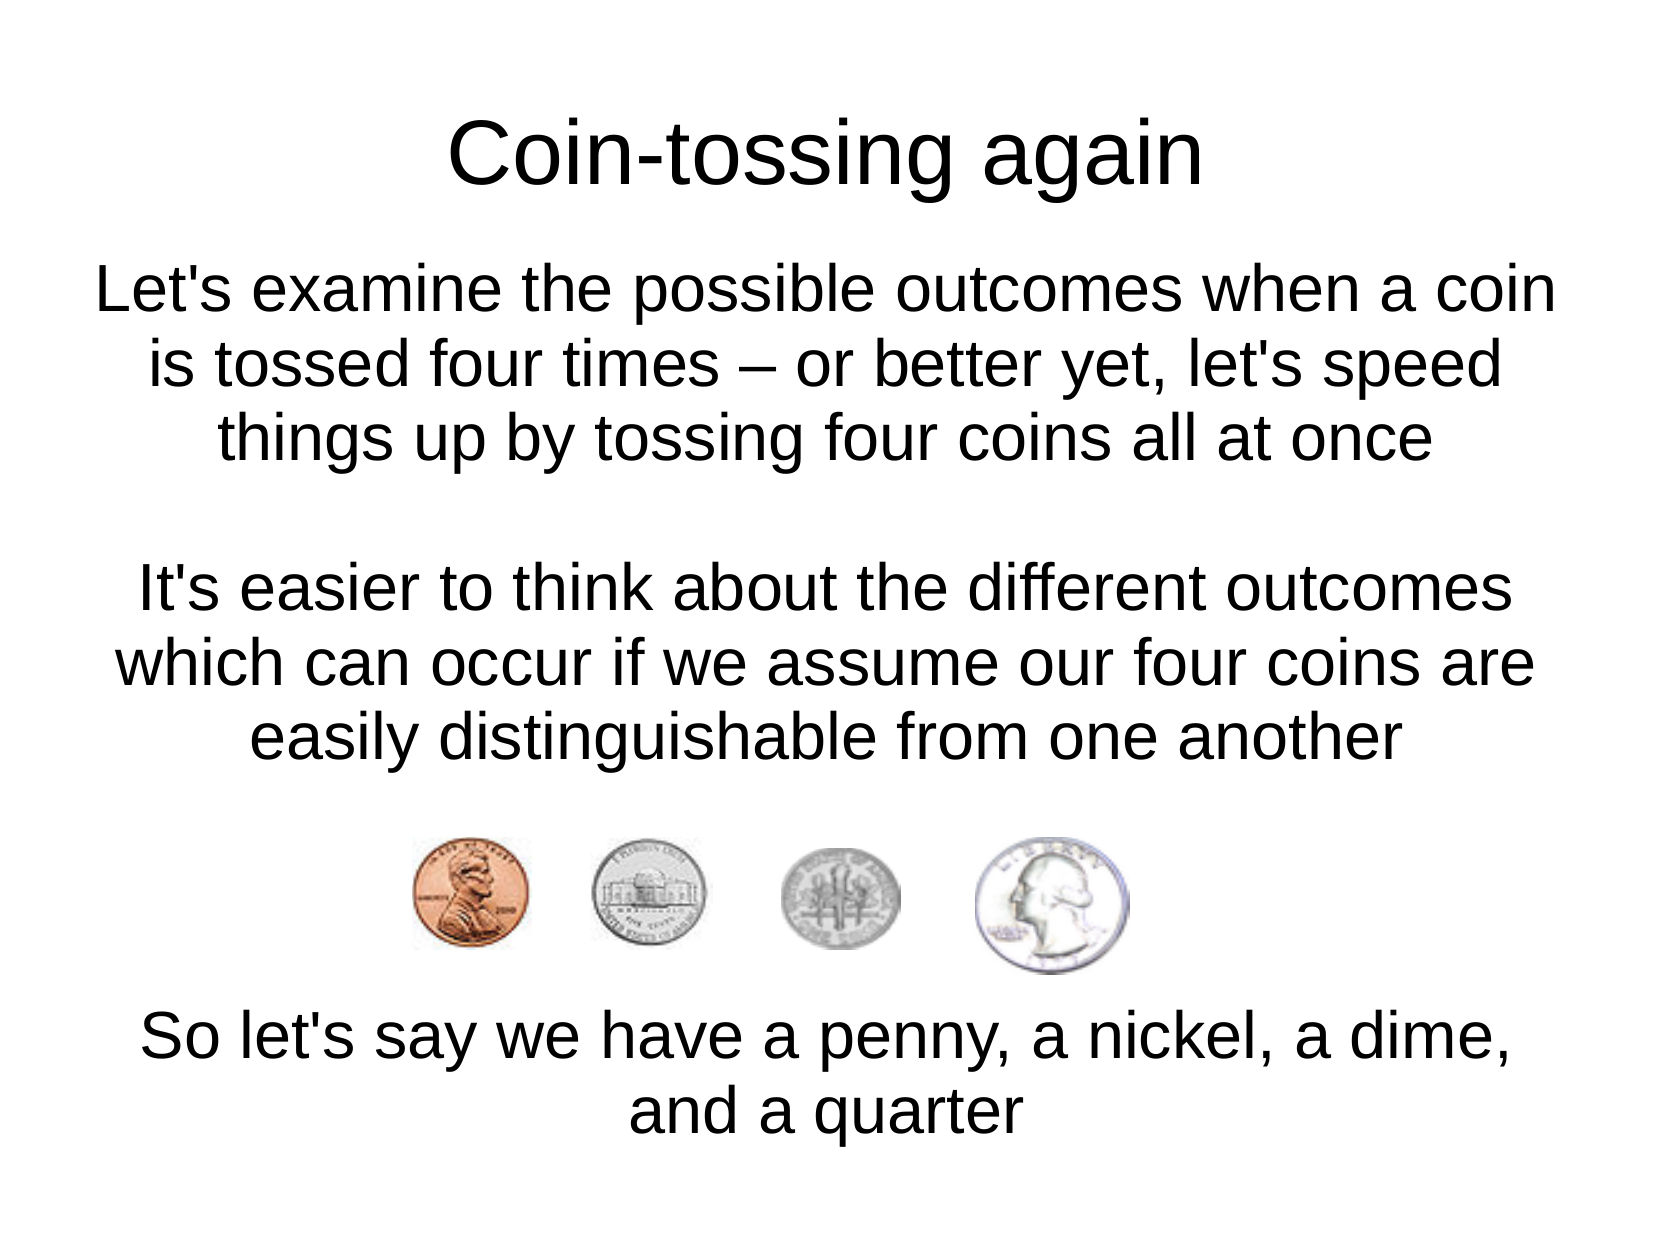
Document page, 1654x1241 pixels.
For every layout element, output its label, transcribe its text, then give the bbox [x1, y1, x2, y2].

subtitle Let's examine the possible outcomes when a coin is tossed four times – or better yet, let's speed things up by tossing four coins all at once It's easier to think about the different outcomes which can occur if we assume our four coins are easily distinguishable from one another So let's say we have a penny, a nickel, a dime, and a quarter [82, 250, 1571, 1149]
picture [590, 837, 713, 950]
title Coin-tossing again [82, 56, 1571, 250]
picture [781, 848, 901, 950]
picture [975, 837, 1130, 976]
picture [412, 837, 532, 950]
